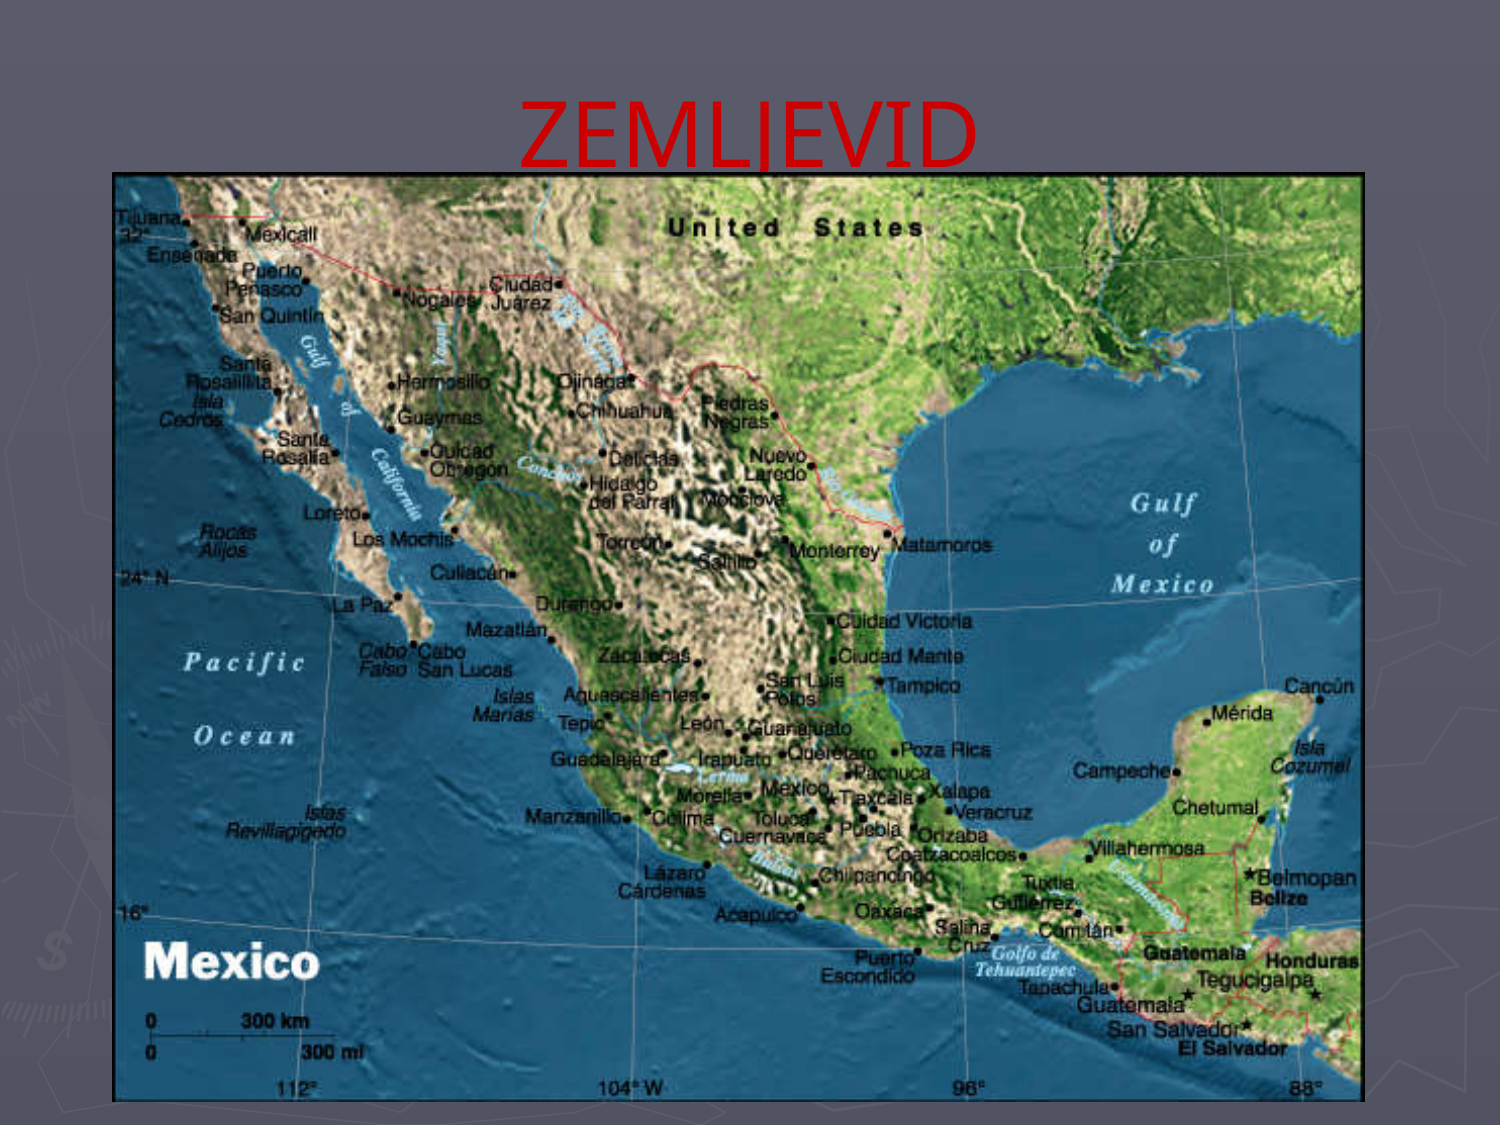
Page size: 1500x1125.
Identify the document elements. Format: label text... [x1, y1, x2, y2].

title ZEMLJEVID [49, 37, 1451, 225]
picture [112, 172, 1365, 1102]
